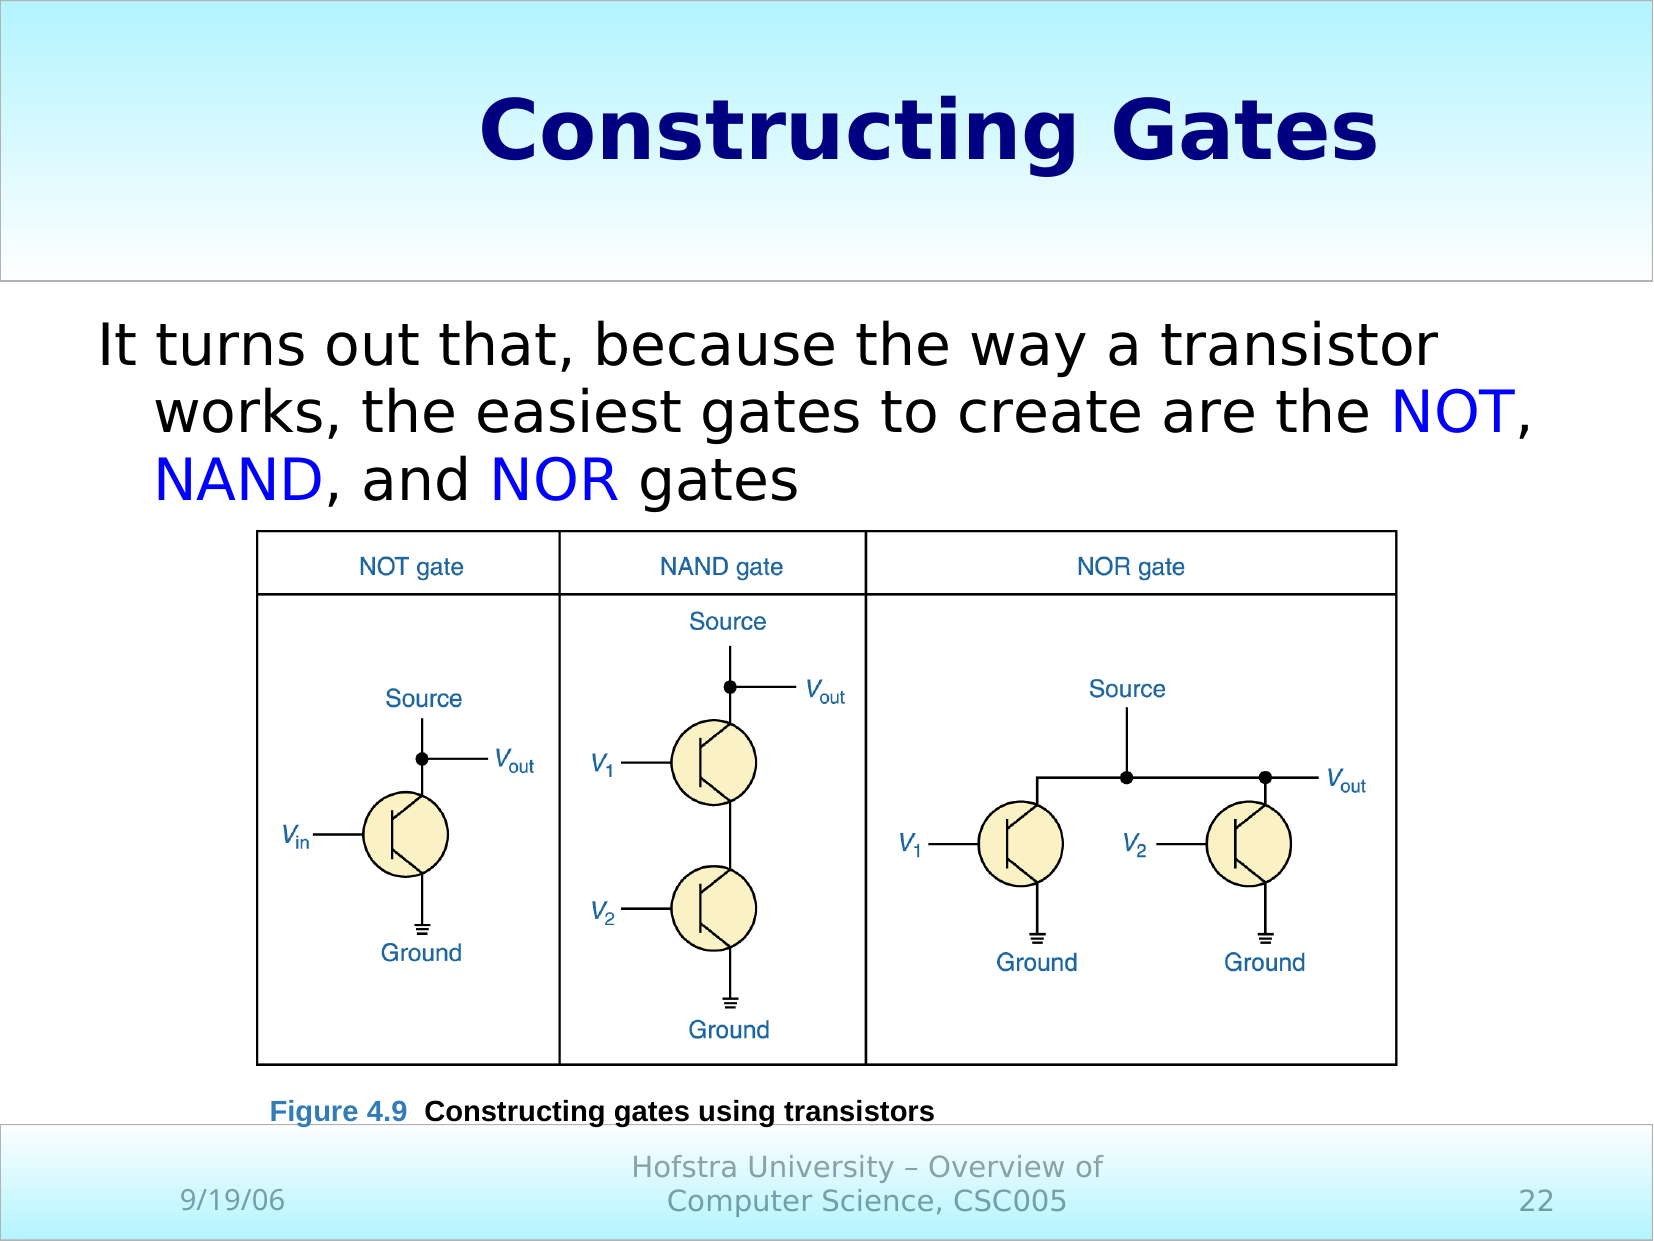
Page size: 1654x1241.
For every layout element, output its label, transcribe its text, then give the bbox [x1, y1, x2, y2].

picture [241, 515, 1412, 1080]
list It turns out that, because the way a transistor works, the easiest gates to create are the NOT, NAND, and NOR gates [82, 303, 1571, 621]
title Constructing Gates [247, 27, 1612, 235]
text_box Figure 4.9 Constructing gates using transistors [254, 1086, 951, 1136]
